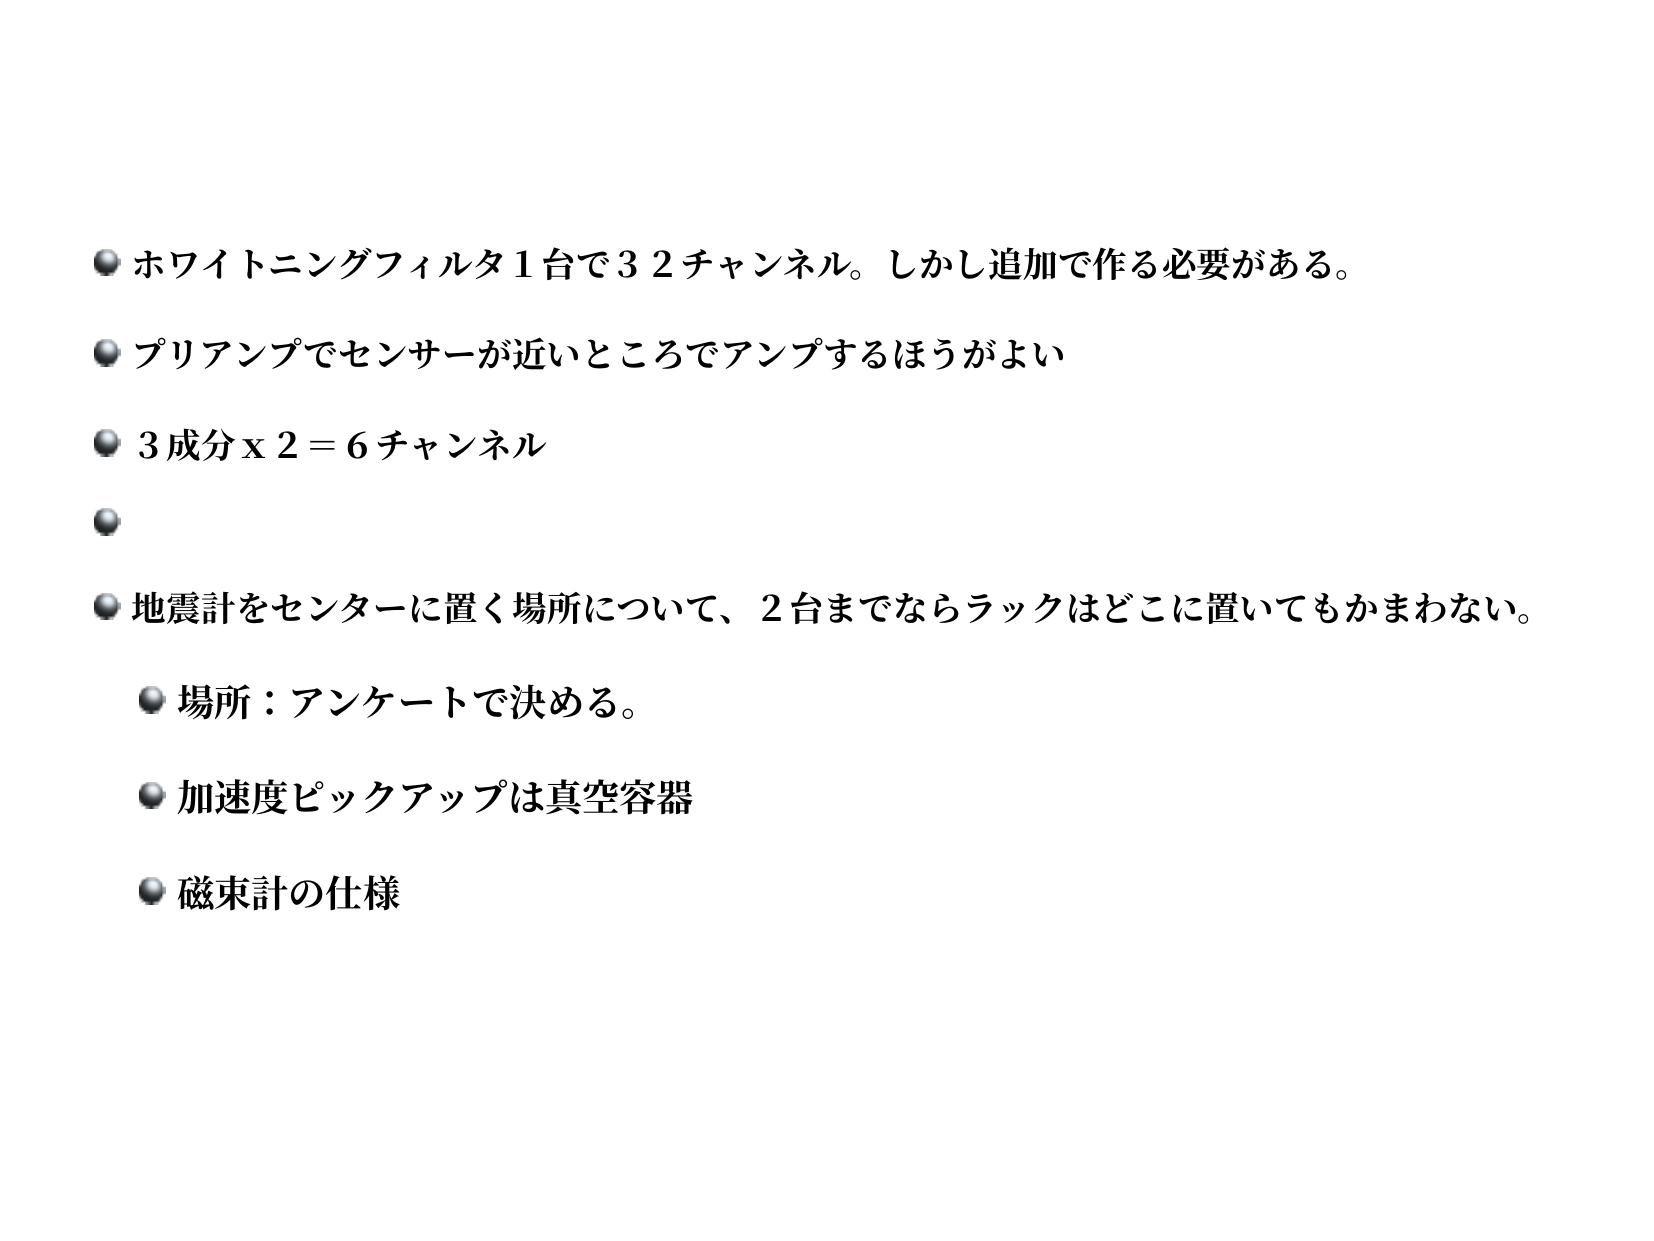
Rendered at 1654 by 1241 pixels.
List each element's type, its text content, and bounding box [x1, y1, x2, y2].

list ホワイトニングフィルタ１台で３２チャンネル。しかし追加で作る必要がある。 プリアンプでセンサーが近いところでアンプするほうがよい ３成分ｘ２＝６チャンネル 地震計をセンターに置く場所について、２台までならラックはどこに置いてもかまわない。 場所：アンケートで決める。 加速度ピックアップは真空容器 磁束計の仕様 [82, 212, 1571, 932]
